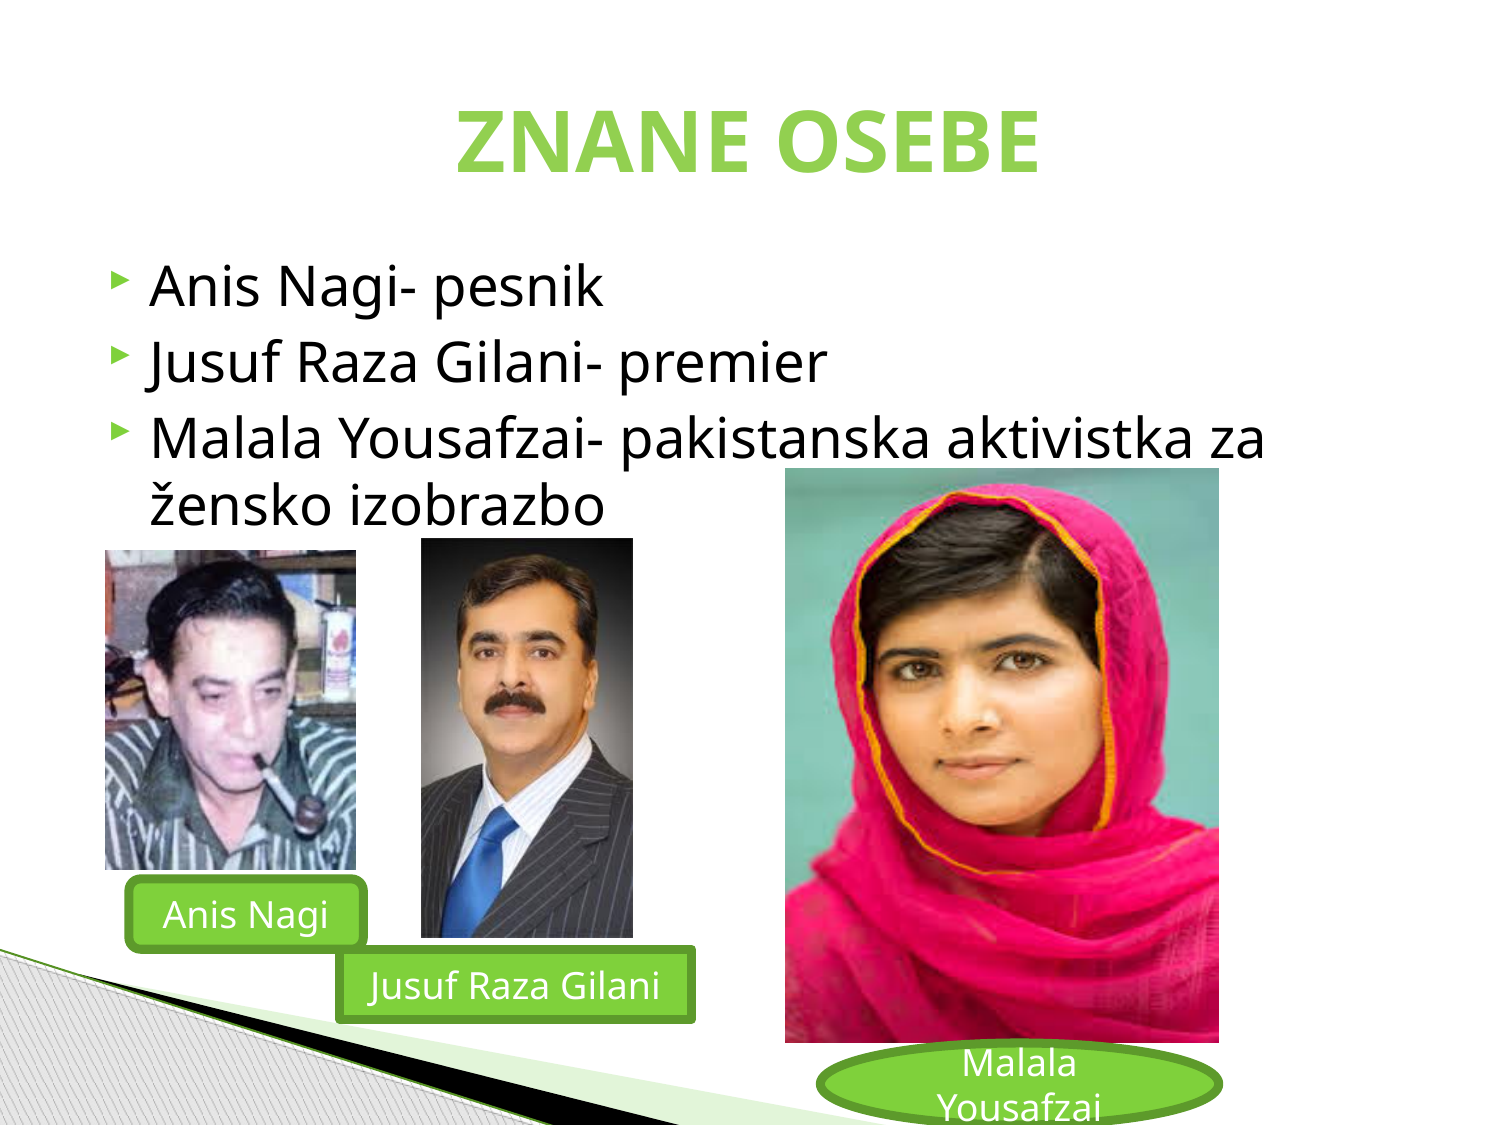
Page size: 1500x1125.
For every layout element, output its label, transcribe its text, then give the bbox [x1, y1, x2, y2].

title ZNANE OSEBE [75, 45, 1425, 233]
picture [421, 538, 633, 938]
picture [105, 550, 356, 870]
text_box Anis Nagi [128, 878, 364, 950]
text_box Malala Yousafzai [820, 1042, 1219, 1125]
text_box Jusuf Raza Gilani [339, 949, 692, 1020]
list Anis Nagi- pesnik Jusuf Raza Gilani- premier Malala Yousafzai- pakistanska aktivistka za žensko izobrazbo [75, 242, 1425, 986]
picture [785, 468, 1219, 1043]
